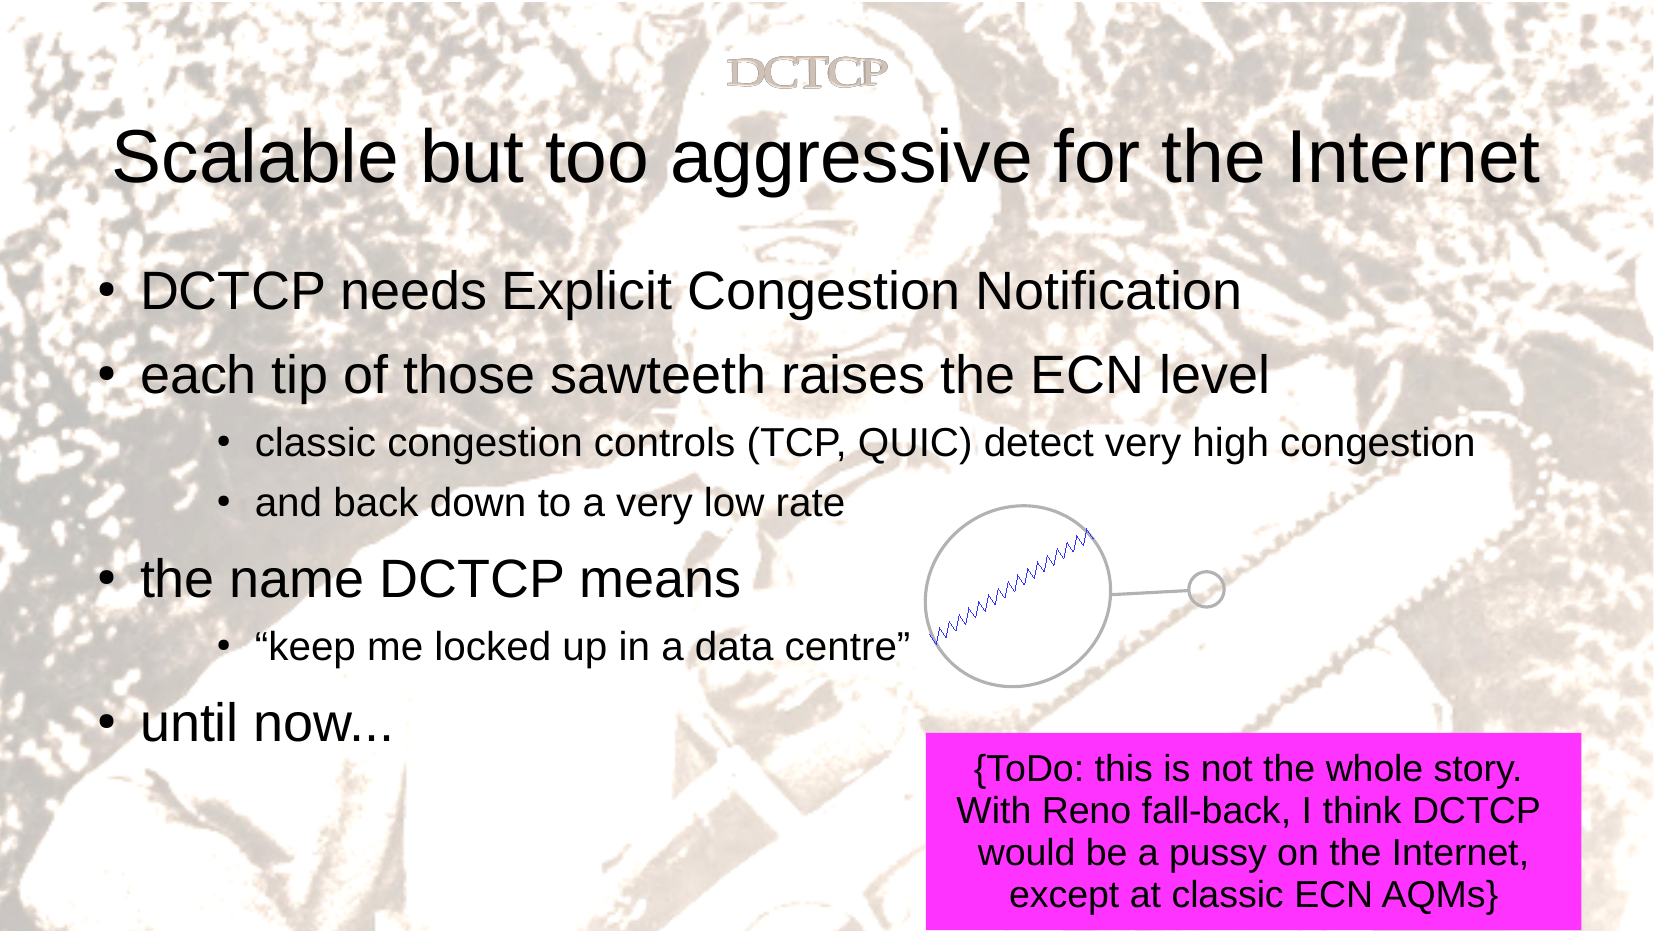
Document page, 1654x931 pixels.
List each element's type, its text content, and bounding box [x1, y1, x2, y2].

list DCTCP needs Explicit Congestion Notification each tip of those sawteeth raises the ECN level classic congestion controls (TCP, QUIC) detect very high congestion and back down to a very low rate the name DCTCP means “keep me locked up in a data centre” until now... [82, 260, 1571, 758]
title Scalable but too aggressive for the Internet [82, 12, 1571, 218]
picture [0, 2, 1654, 931]
text_box {ToDo: this is not the whole story. With Reno fall-back, I think DCTCP would be a pussy on the Internet, except at classic ECN AQMs} [925, 732, 1582, 931]
